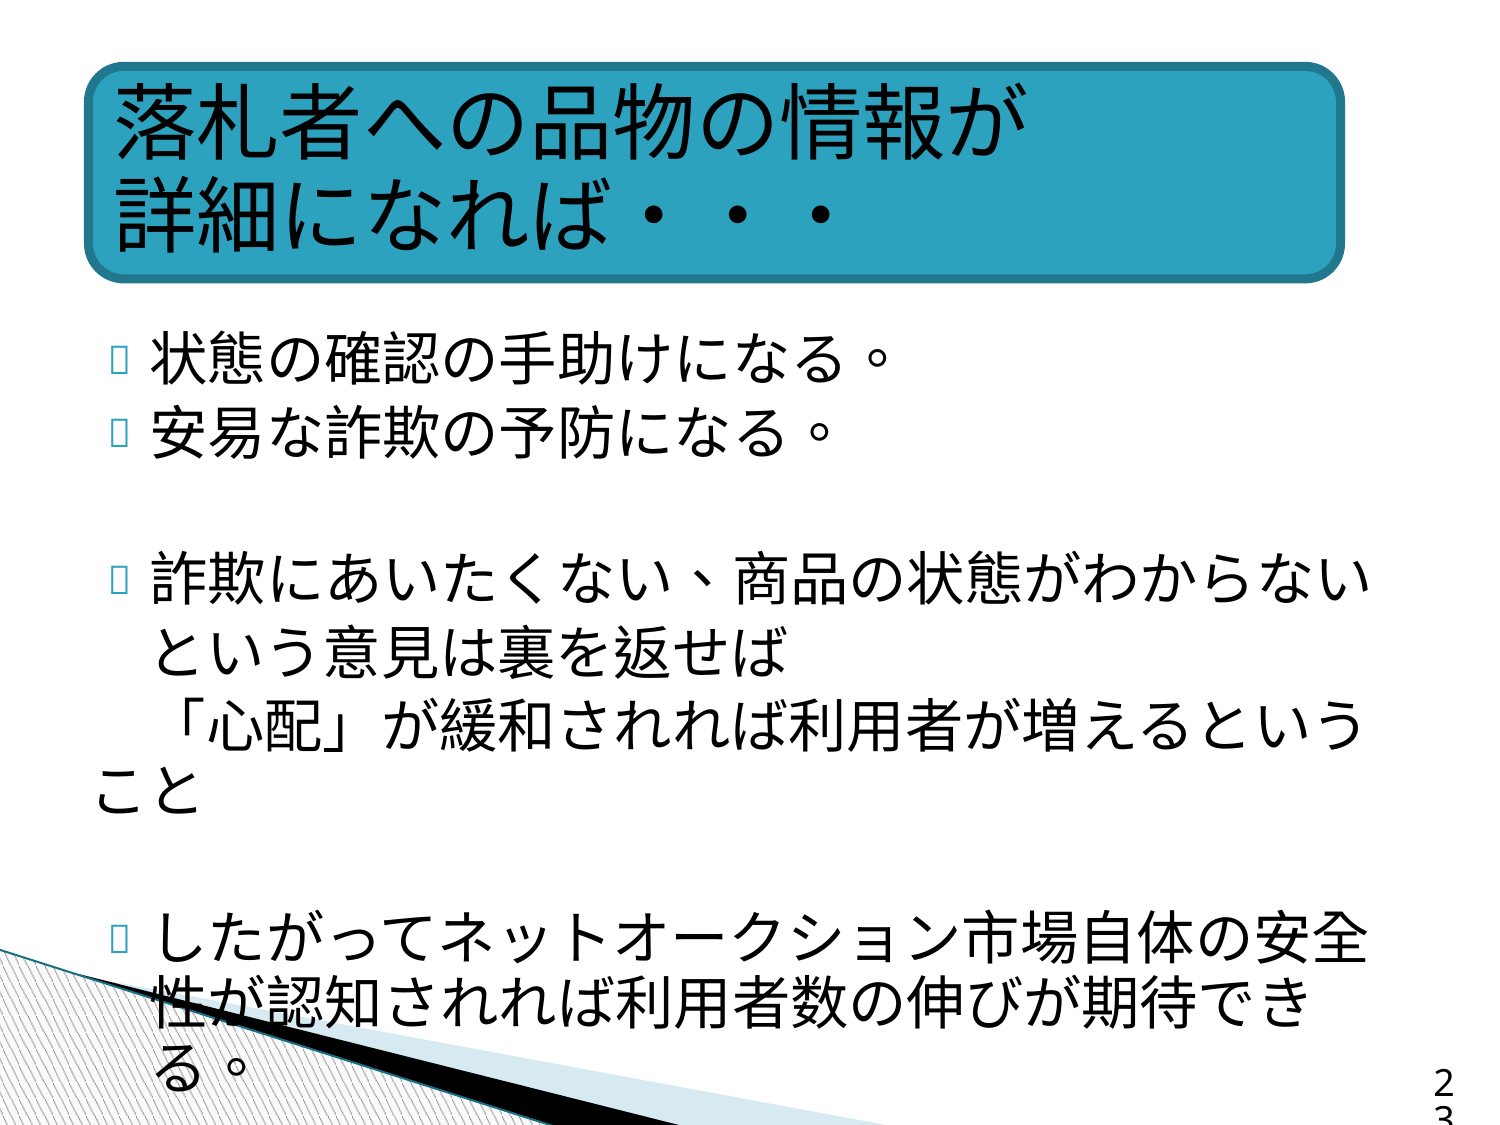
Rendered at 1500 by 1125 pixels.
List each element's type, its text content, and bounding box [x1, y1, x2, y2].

list 状態の確認の手助けになる。 安易な詐欺の予防になる。 詐欺にあいたくない、商品の状態がわからない という意見は裏を返せば 「心配」が緩和されれば利用者が増えるということ したがってネットオークション市場自体の安全性が認知されれば利用者数の伸びが期待できる。 [75, 303, 1425, 1012]
title [75, 45, 1425, 303]
text_box 落札者への品物の情報が 詳細になれば・・・ [88, 66, 1341, 279]
picture [0, 952, 543, 1125]
